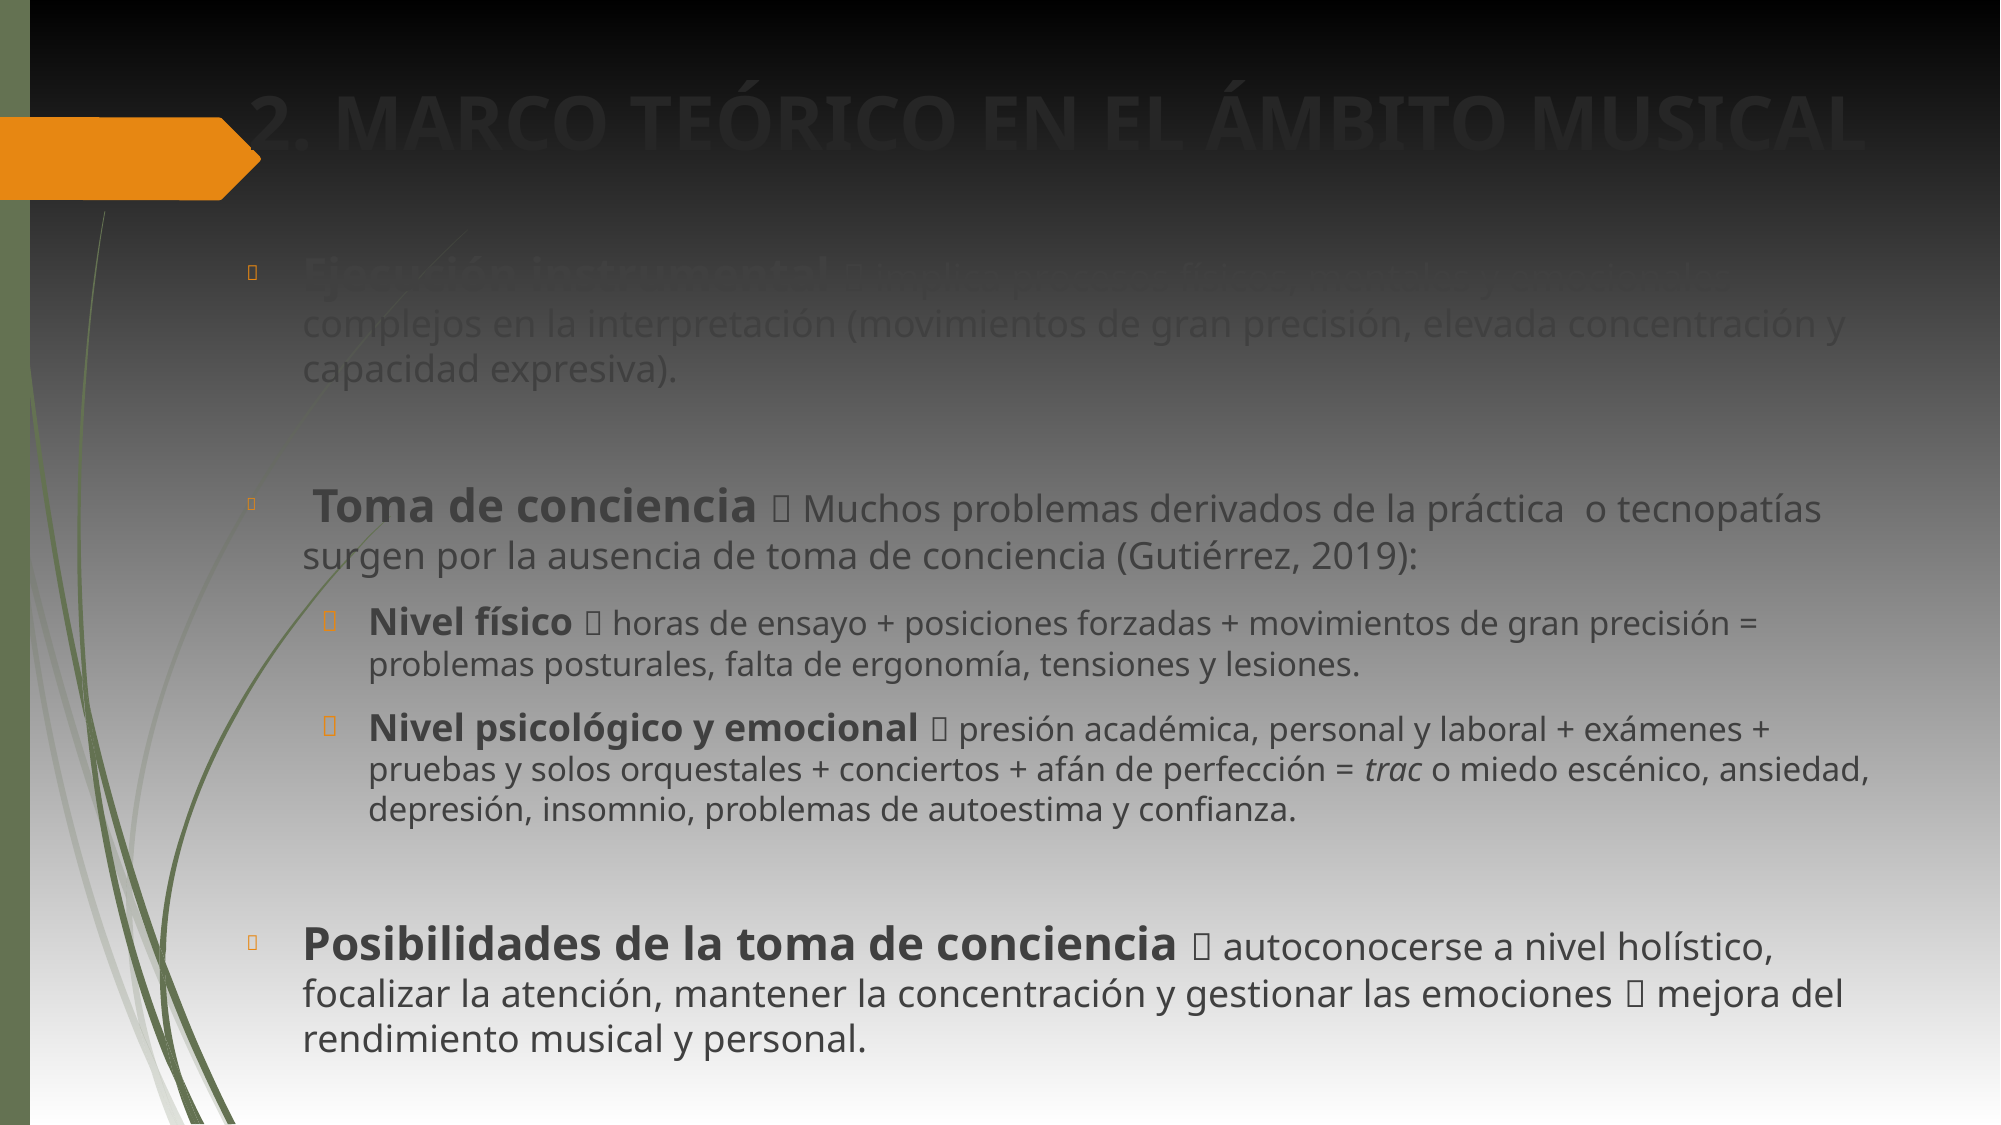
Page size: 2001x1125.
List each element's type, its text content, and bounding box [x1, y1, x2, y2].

list Ejecución instrumental  implica procesos físicos, mentales y emocionales complejos en la interpretación (movimientos de gran precisión, elevada concentración y capacidad expresiva). Toma de conciencia  Muchos problemas derivados de la práctica o tecnopatías surgen por la ausencia de toma de conciencia (Gutiérrez, 2019): Nivel físico  horas de ensayo + posiciones forzadas + movimientos de gran precisión = problemas posturales, falta de ergonomía, tensiones y lesiones. Nivel psicológico y emocional  presión académica, personal y laboral + exámenes + pruebas y solos orquestales + conciertos + afán de perfección = trac o miedo escénico, ansiedad, depresión, insomnio, problemas de autoestima y confianza. Posibilidades de la toma de conciencia  autoconocerse a nivel holístico, focalizar la atención, mantener la concentración y gestionar las emociones  mejora del rendimiento musical y personal. [231, 237, 1888, 1095]
title 2. MARCO TEÓRICO EN EL ÁMBITO MUSICAL [231, 68, 1888, 185]
